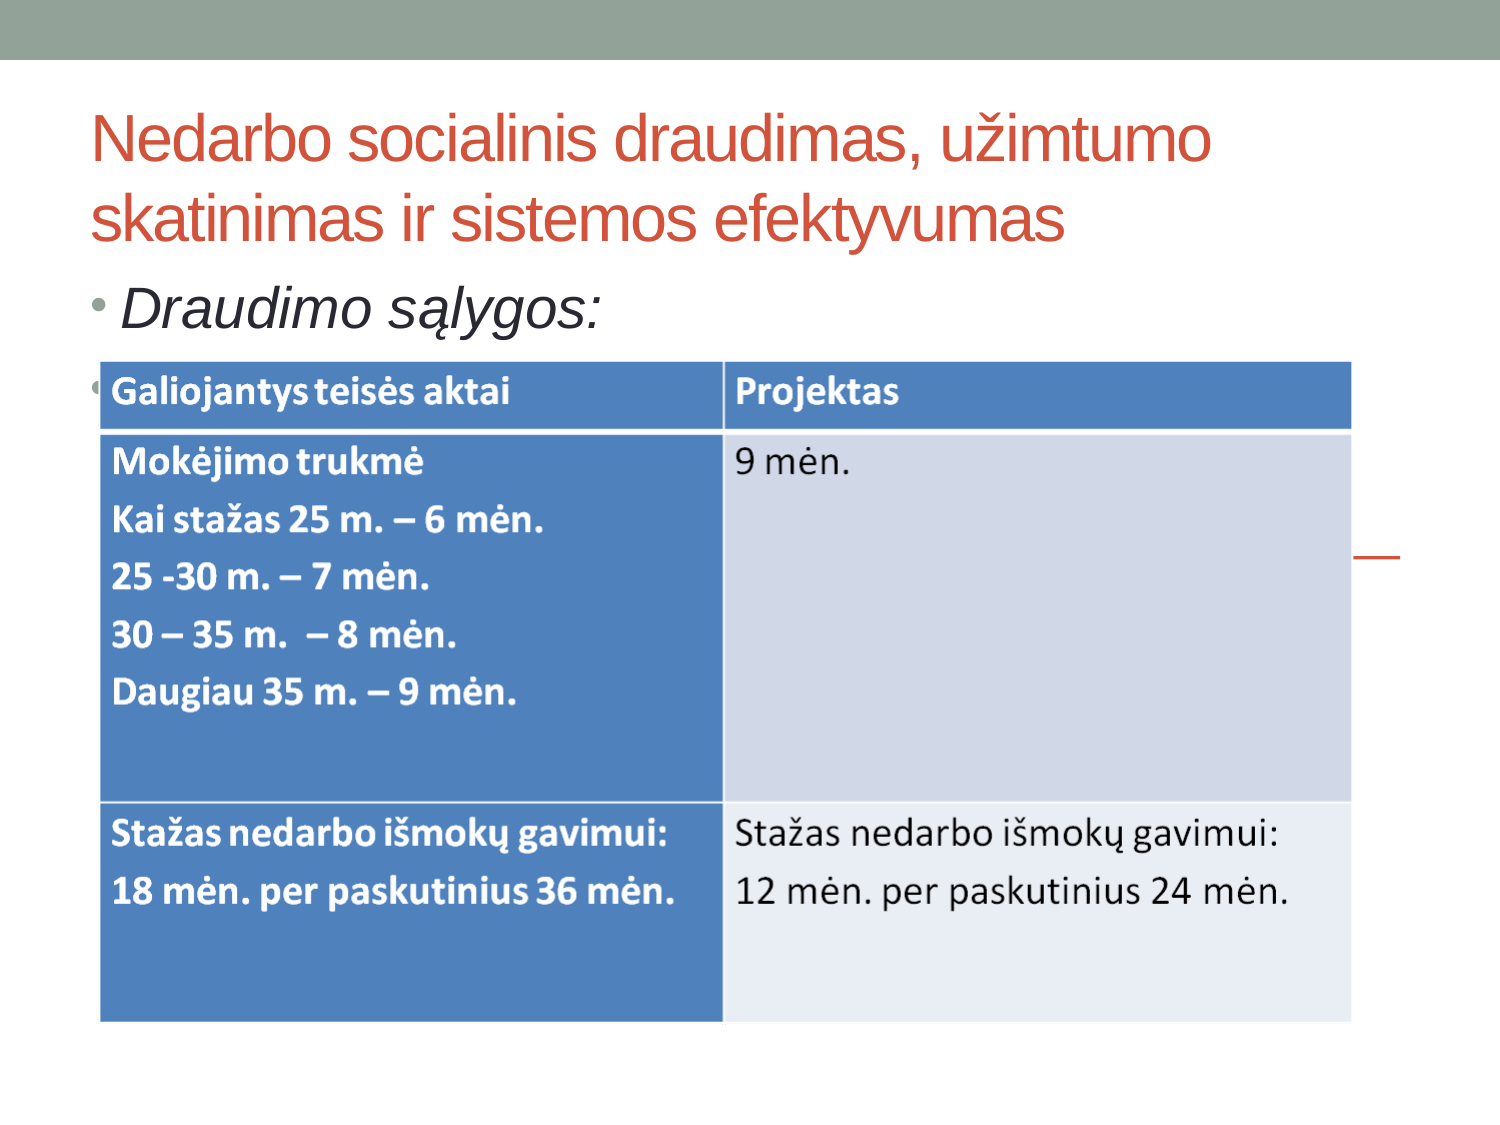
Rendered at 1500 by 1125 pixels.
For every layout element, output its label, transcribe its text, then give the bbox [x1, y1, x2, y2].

picture [87, 350, 1364, 1036]
title Nedarbo socialinis draudimas, užimtumo skatinimas ir sistemos efektyvumas [75, 87, 1426, 251]
list Draudimo sąlygos: [75, 262, 1426, 1063]
